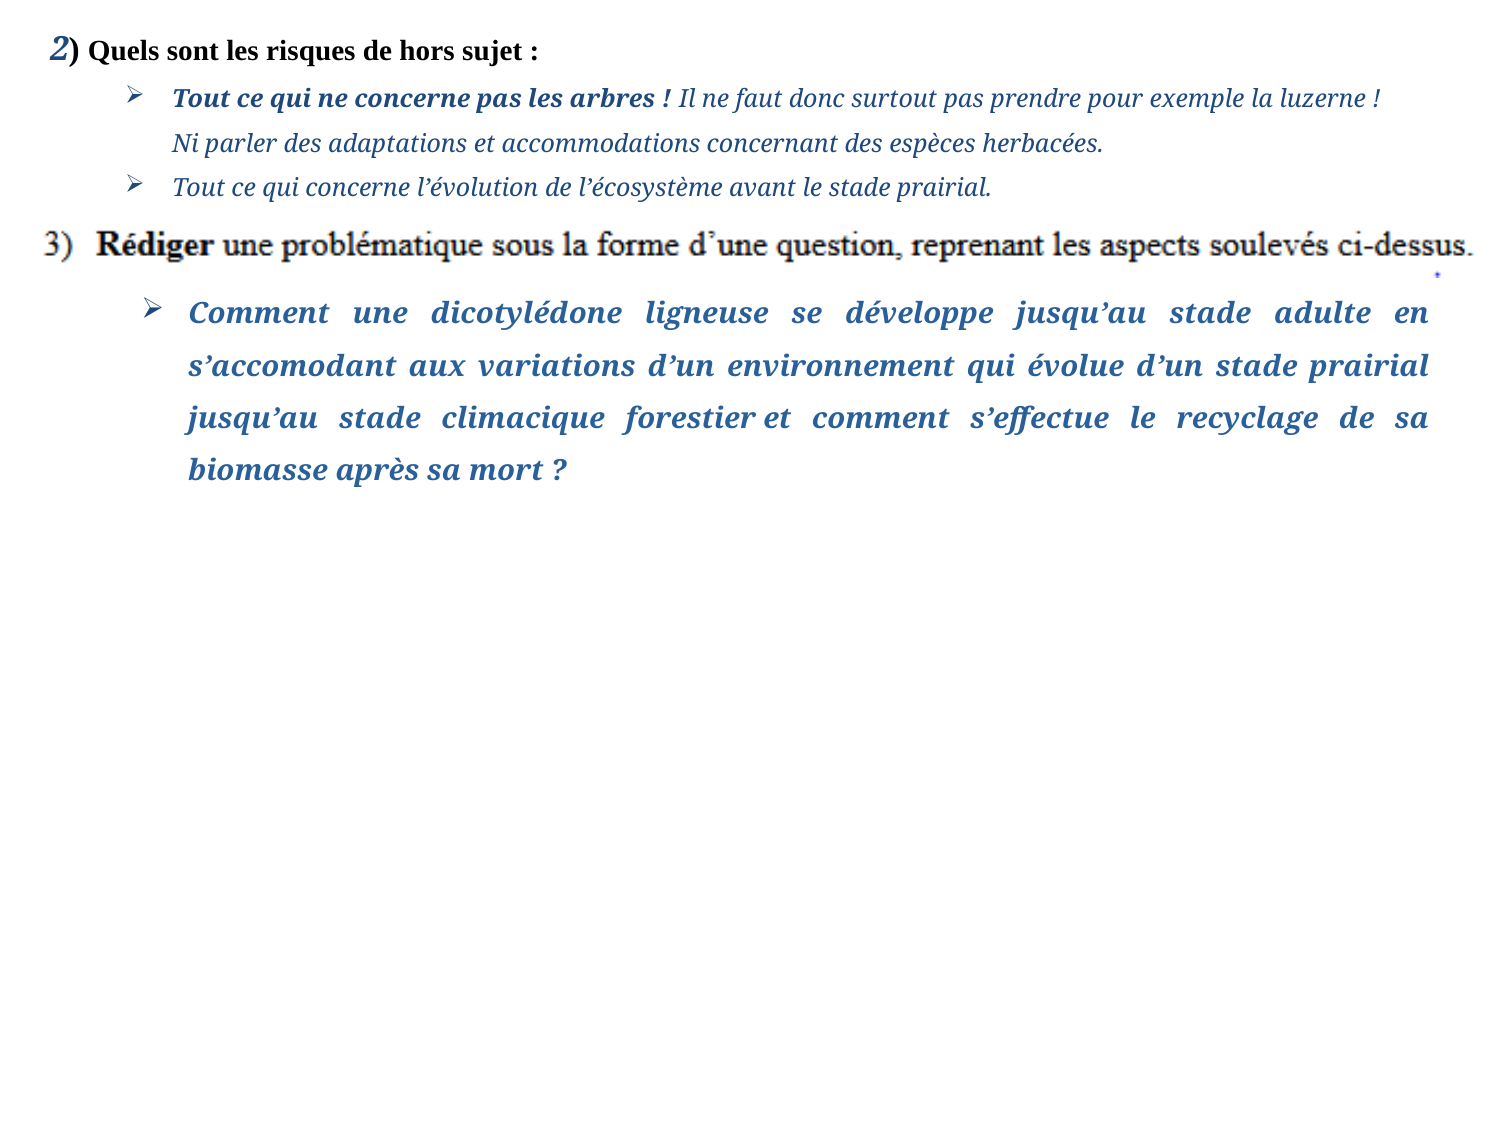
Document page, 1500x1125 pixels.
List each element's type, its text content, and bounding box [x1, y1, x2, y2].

text_box 2) Quels sont les risques de hors sujet : Tout ce qui ne concerne pas les arbres ! Il ne faut donc surtout pas prendre pour exemple la luzerne ! Ni parler des adaptations et accommodations concernant des espèces herbacées. Tout ce qui concerne l’évolution de l’écosystème avant le stade prairial. [35, 0, 1430, 210]
picture [23, 212, 1489, 278]
text_box Comment une dicotylédone ligneuse se développe jusqu’au stade adulte en s’accomodant aux variations d’un environnement qui évolue d’un stade prairial jusqu’au stade climacique forestier et comment s’effectue le recyclage de sa biomasse après sa mort ? [51, 229, 1446, 495]
